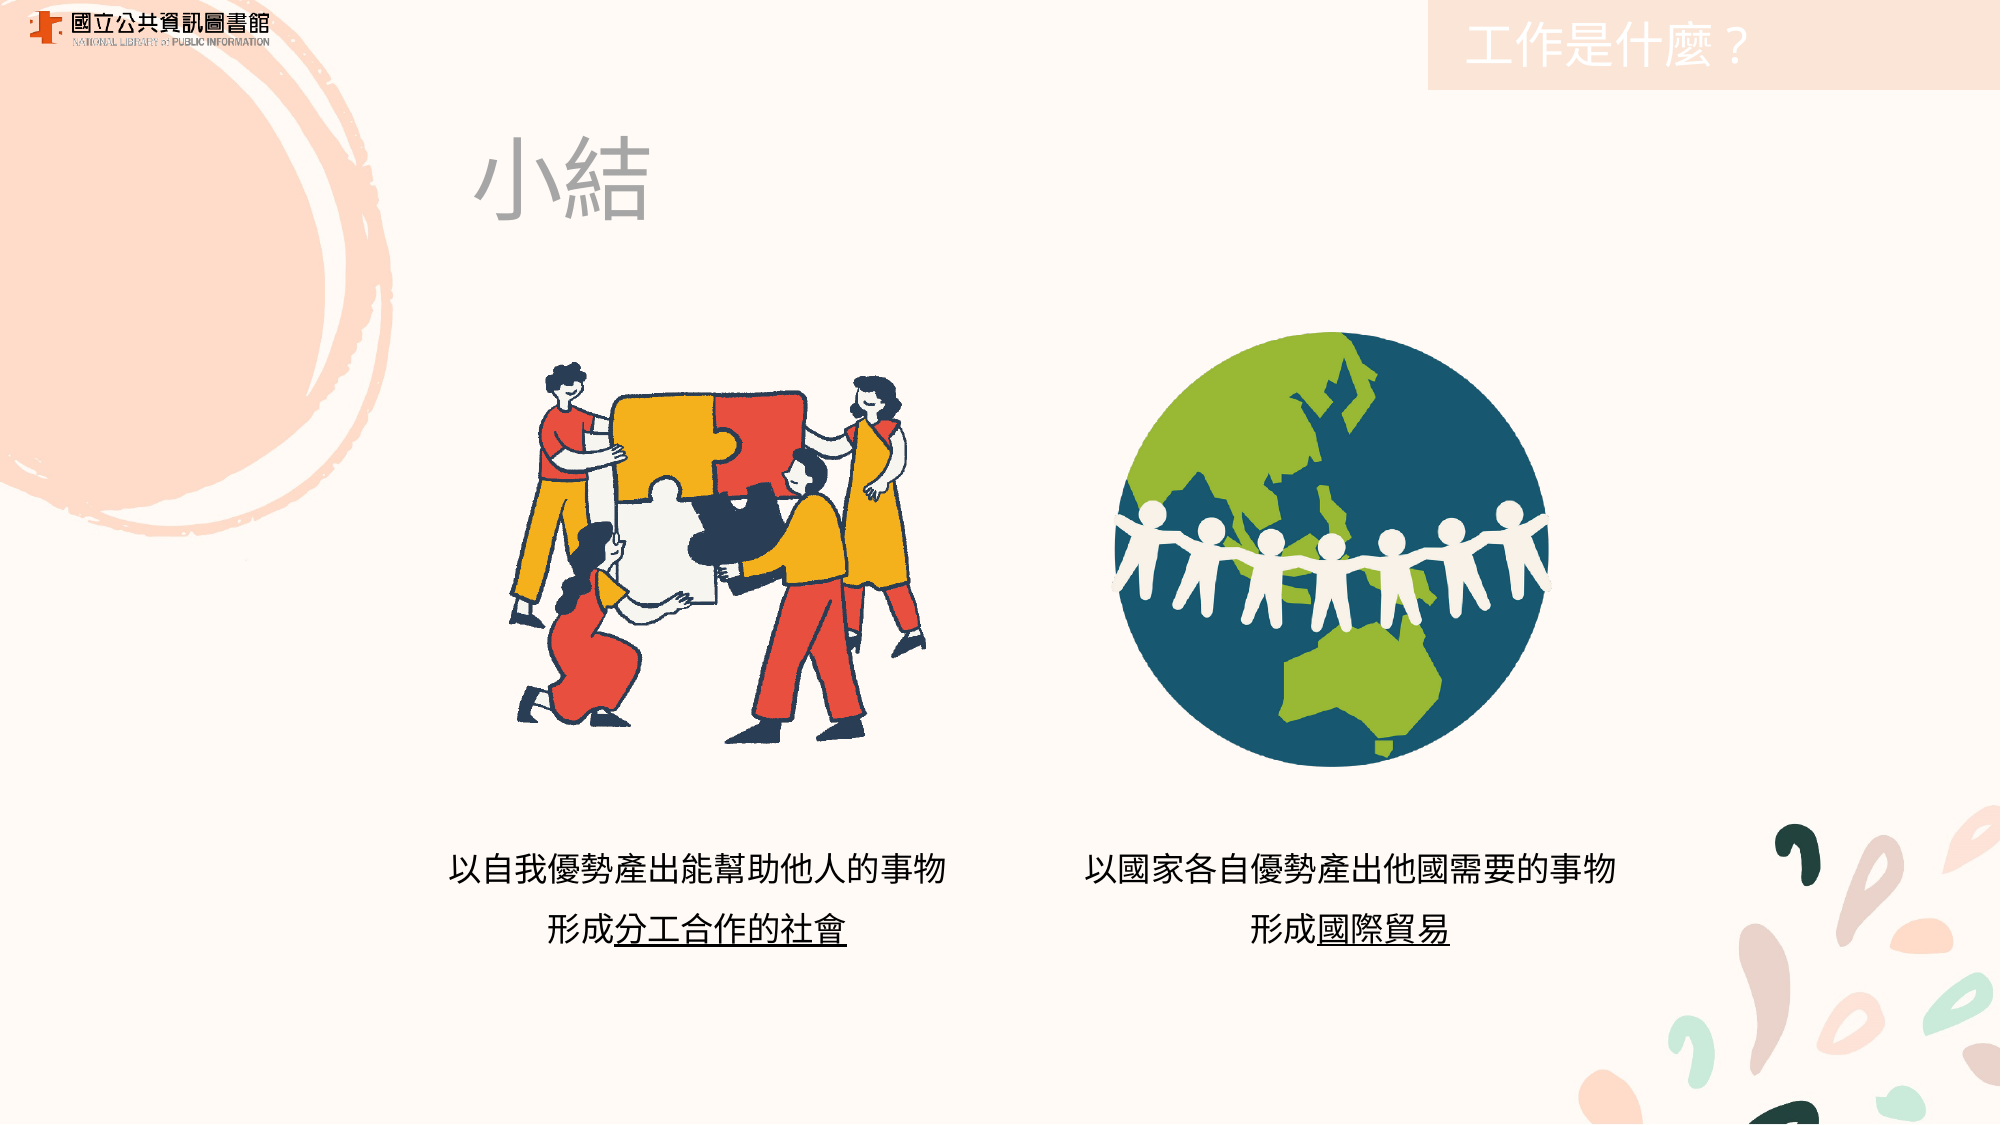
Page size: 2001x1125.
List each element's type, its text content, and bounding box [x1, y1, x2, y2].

text_box [1428, 0, 2000, 90]
picture [0, 0, 2000, 1125]
text_box 小結 [456, 121, 673, 241]
text_box 工作是什麼? [1449, 0, 2000, 82]
text_box 以自我優勢產出能幫助他人的事物 形成分工合作的社會 [395, 821, 1000, 952]
text_box 學習和工作是為了什麼? [1424, 0, 1428, 83]
text_box 以國家各自優勢產出他國需要的事物 形成國際貿易 [1048, 820, 1653, 952]
